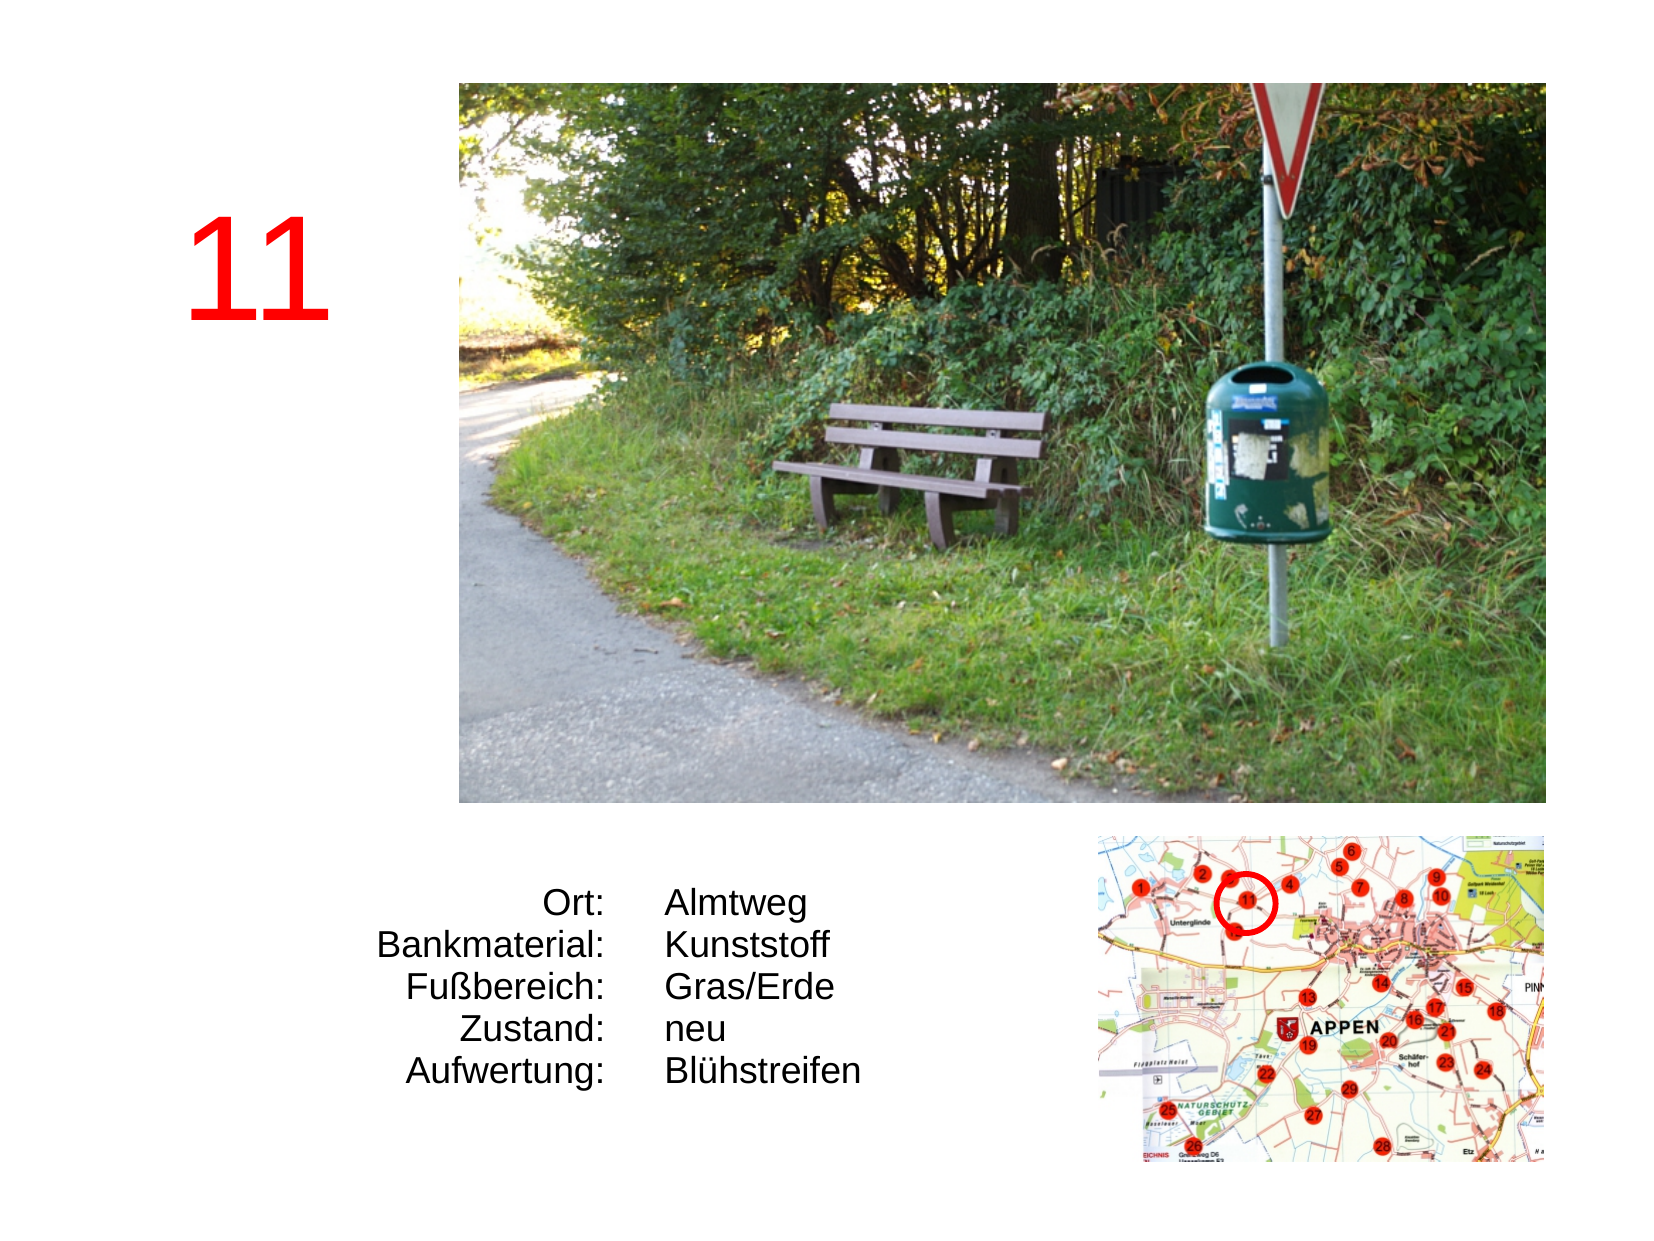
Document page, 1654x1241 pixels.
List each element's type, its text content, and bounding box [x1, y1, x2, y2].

text_box Ort: Almtweg Bankmaterial: Kunststoff Fußbereich: Gras/Erde Zustand: neu Aufwertung: Blühstreifen [354, 873, 1098, 1142]
picture [1098, 836, 1544, 1162]
text_box 11 [165, 177, 413, 360]
picture [459, 83, 1546, 803]
